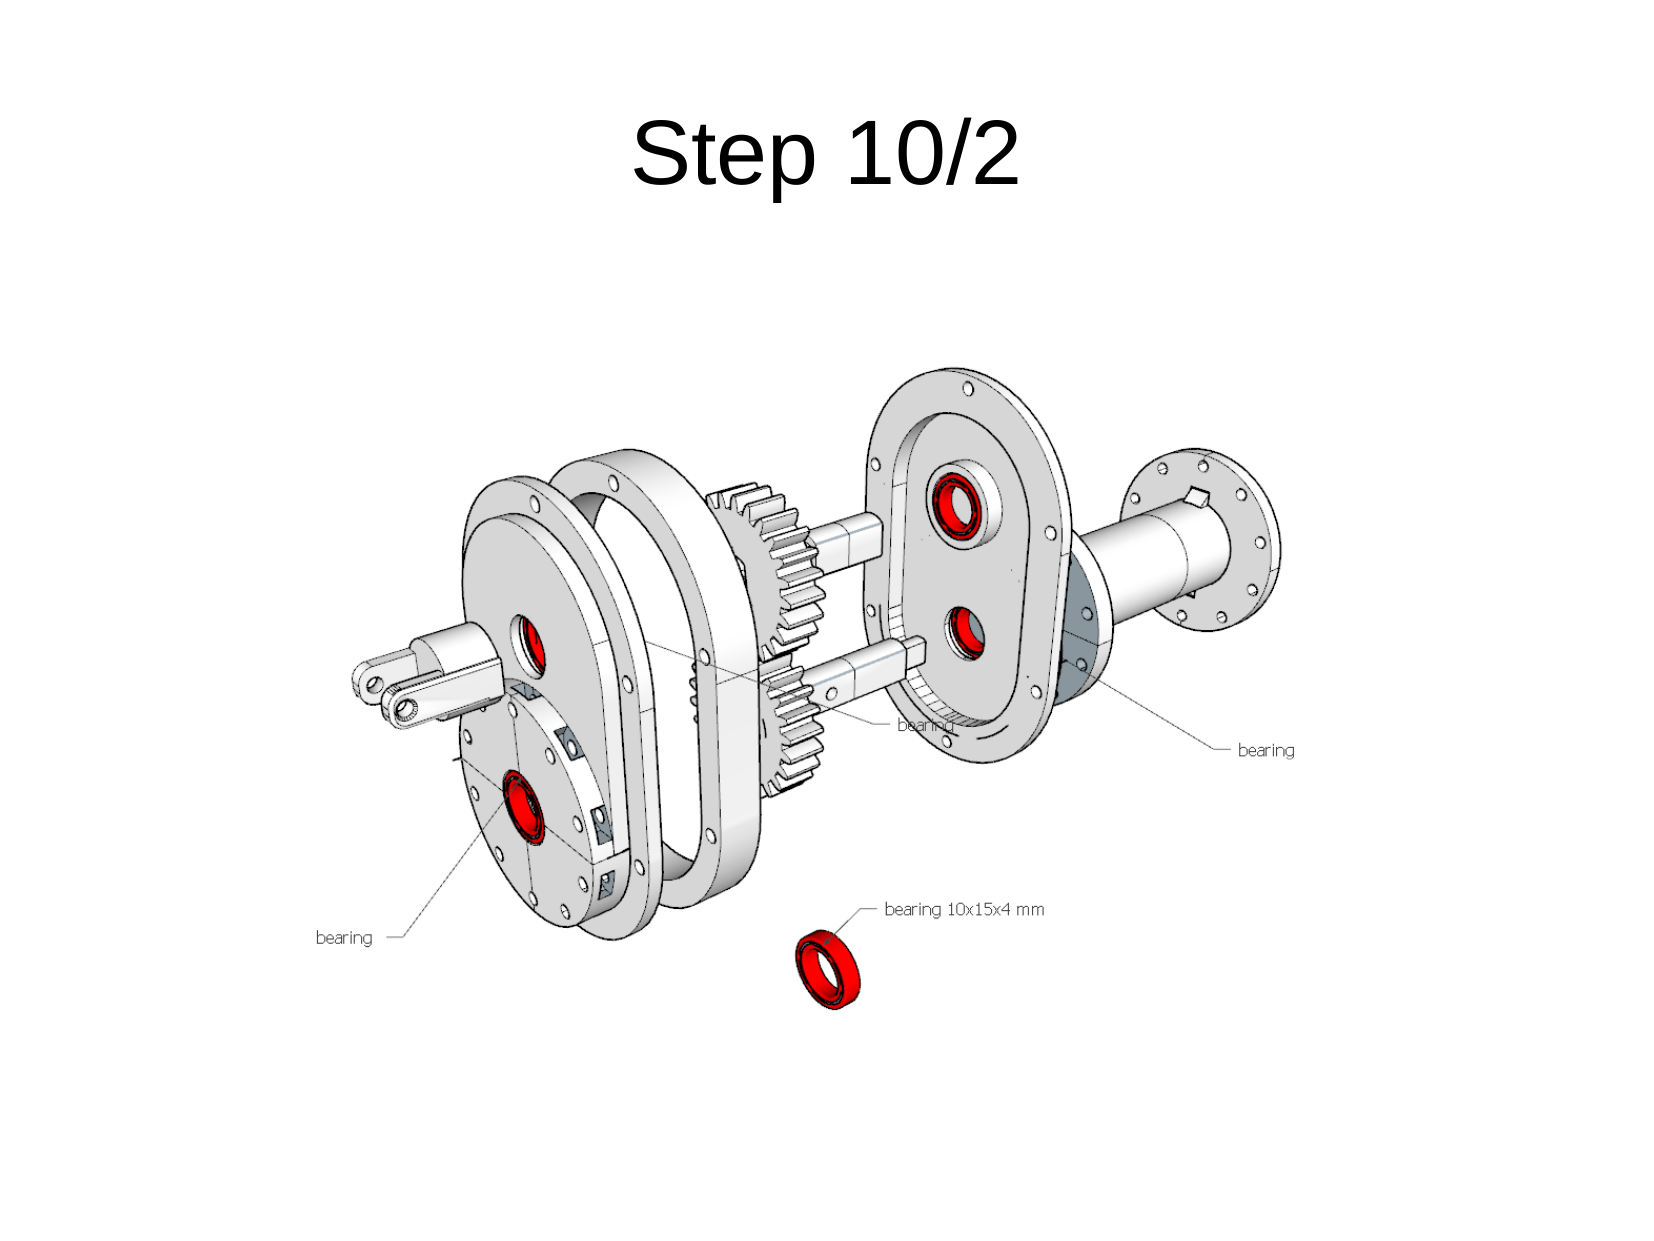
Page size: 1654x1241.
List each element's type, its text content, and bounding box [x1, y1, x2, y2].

picture [216, 331, 1438, 1067]
title Step 10/2 [82, 49, 1571, 257]
